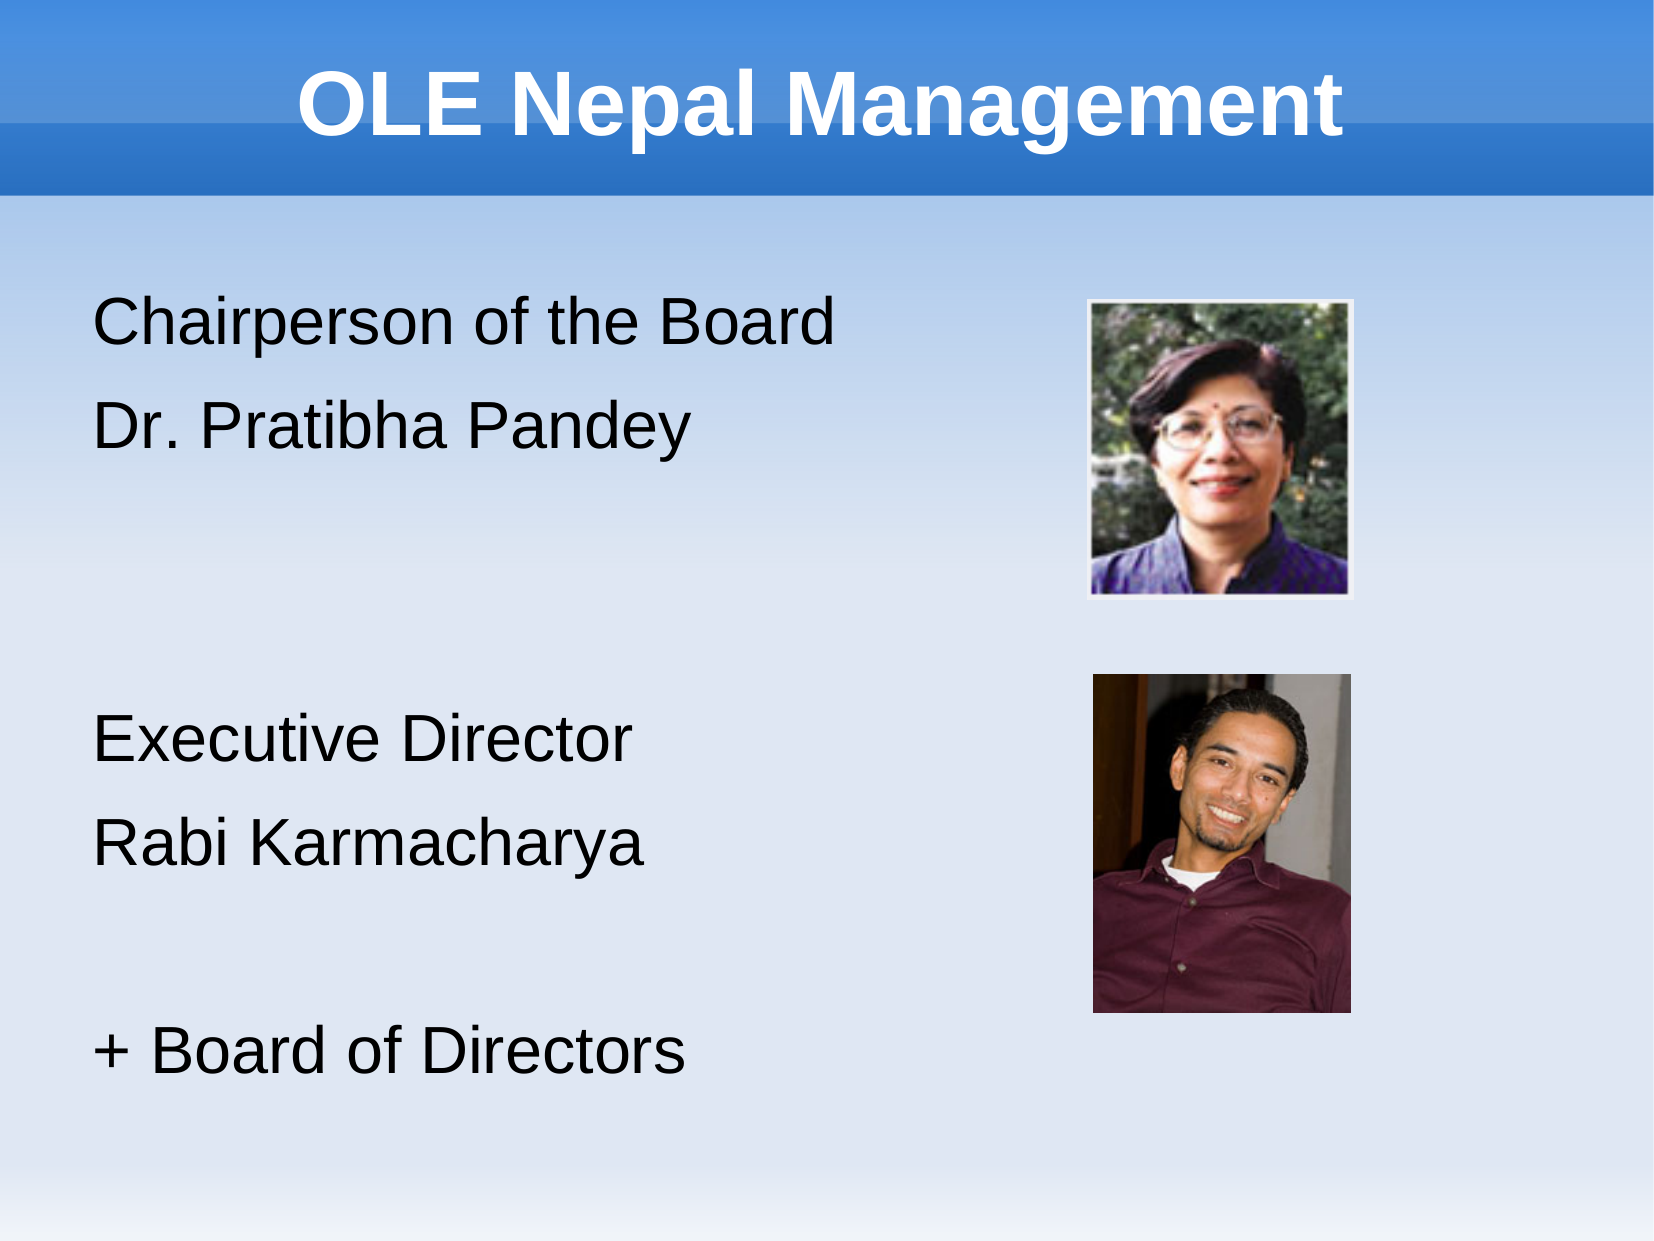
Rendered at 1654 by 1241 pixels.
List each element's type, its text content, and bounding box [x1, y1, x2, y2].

title OLE Nepal Management [76, 7, 1565, 200]
list Chairperson of the Board Dr. Pratibha Pandey Executive Director Rabi Karmacharya + Board of Directors [75, 283, 893, 1155]
picture [0, 0, 1654, 1241]
